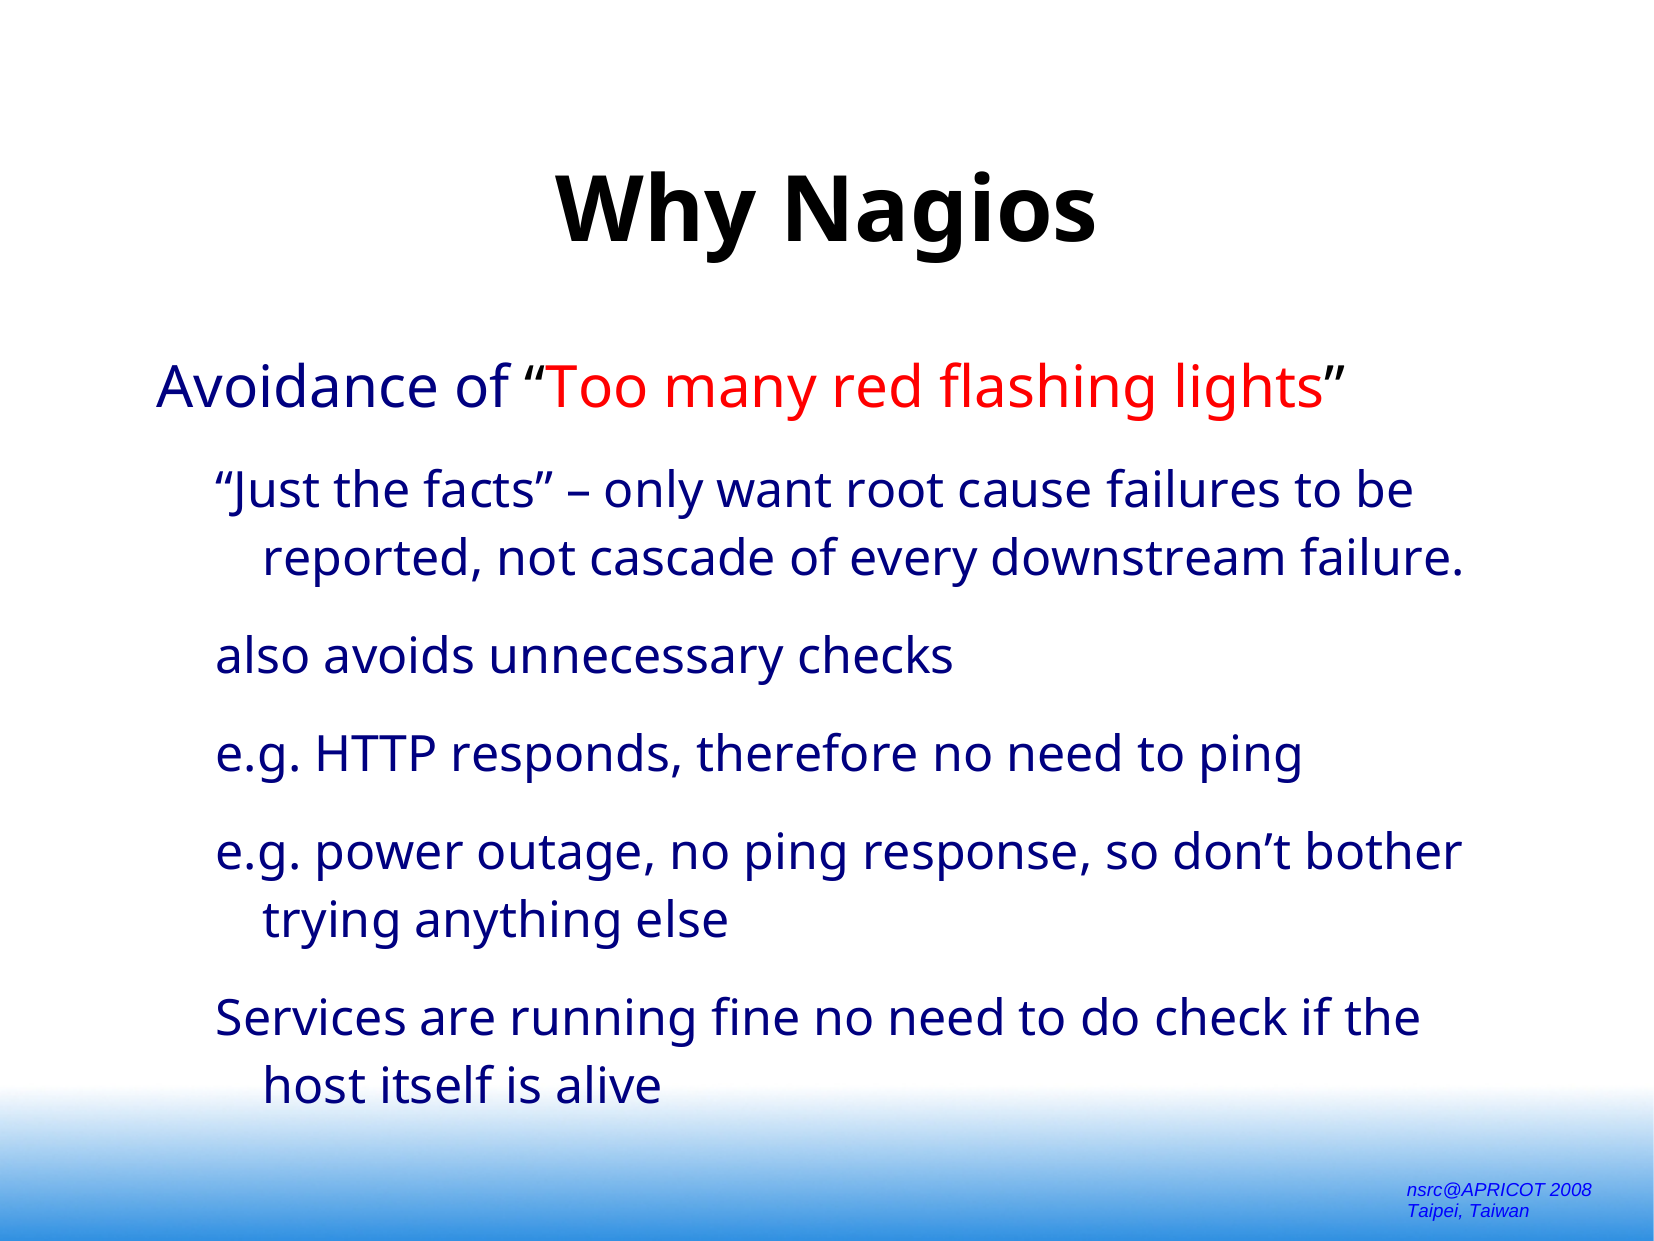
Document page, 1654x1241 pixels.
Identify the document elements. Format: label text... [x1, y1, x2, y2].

title Why Nagios [121, 102, 1534, 310]
picture [0, 1083, 1654, 1241]
list Avoidance of “Too many red flashing lights” “Just the facts” – only want root cause failures to be reported, not cascade of every downstream failure. also avoids unnecessary checks e.g. HTTP responds, therefore no need to ping e.g. power outage, no ping response, so don’t bother trying anything else Services are running fine no need to do check if the host itself is alive [121, 344, 1534, 1127]
